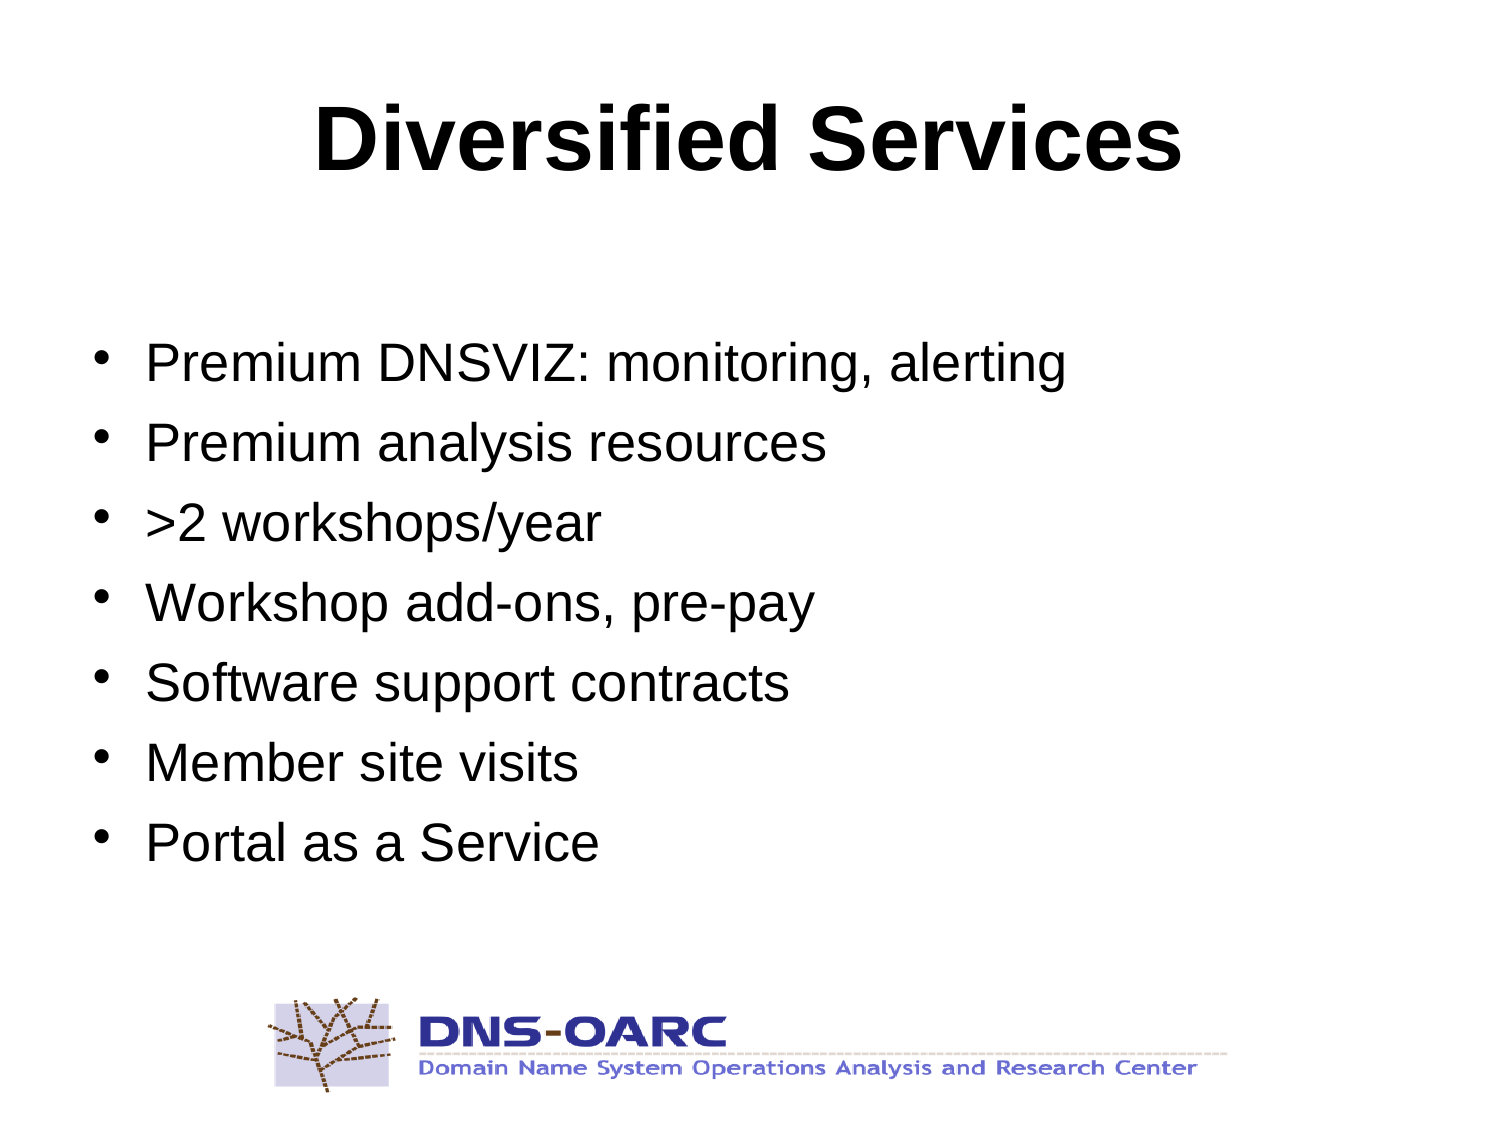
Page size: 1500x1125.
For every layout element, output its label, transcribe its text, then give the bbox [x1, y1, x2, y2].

title Diversified Services [75, 44, 1425, 233]
picture [214, 991, 1259, 1099]
text_box Premium DNSVIZ: monitoring, alerting Premium analysis resources >2 workshops/year Workshop add-ons, pre-pay Software support contracts Member site visits Portal as a Service [74, 252, 1425, 941]
